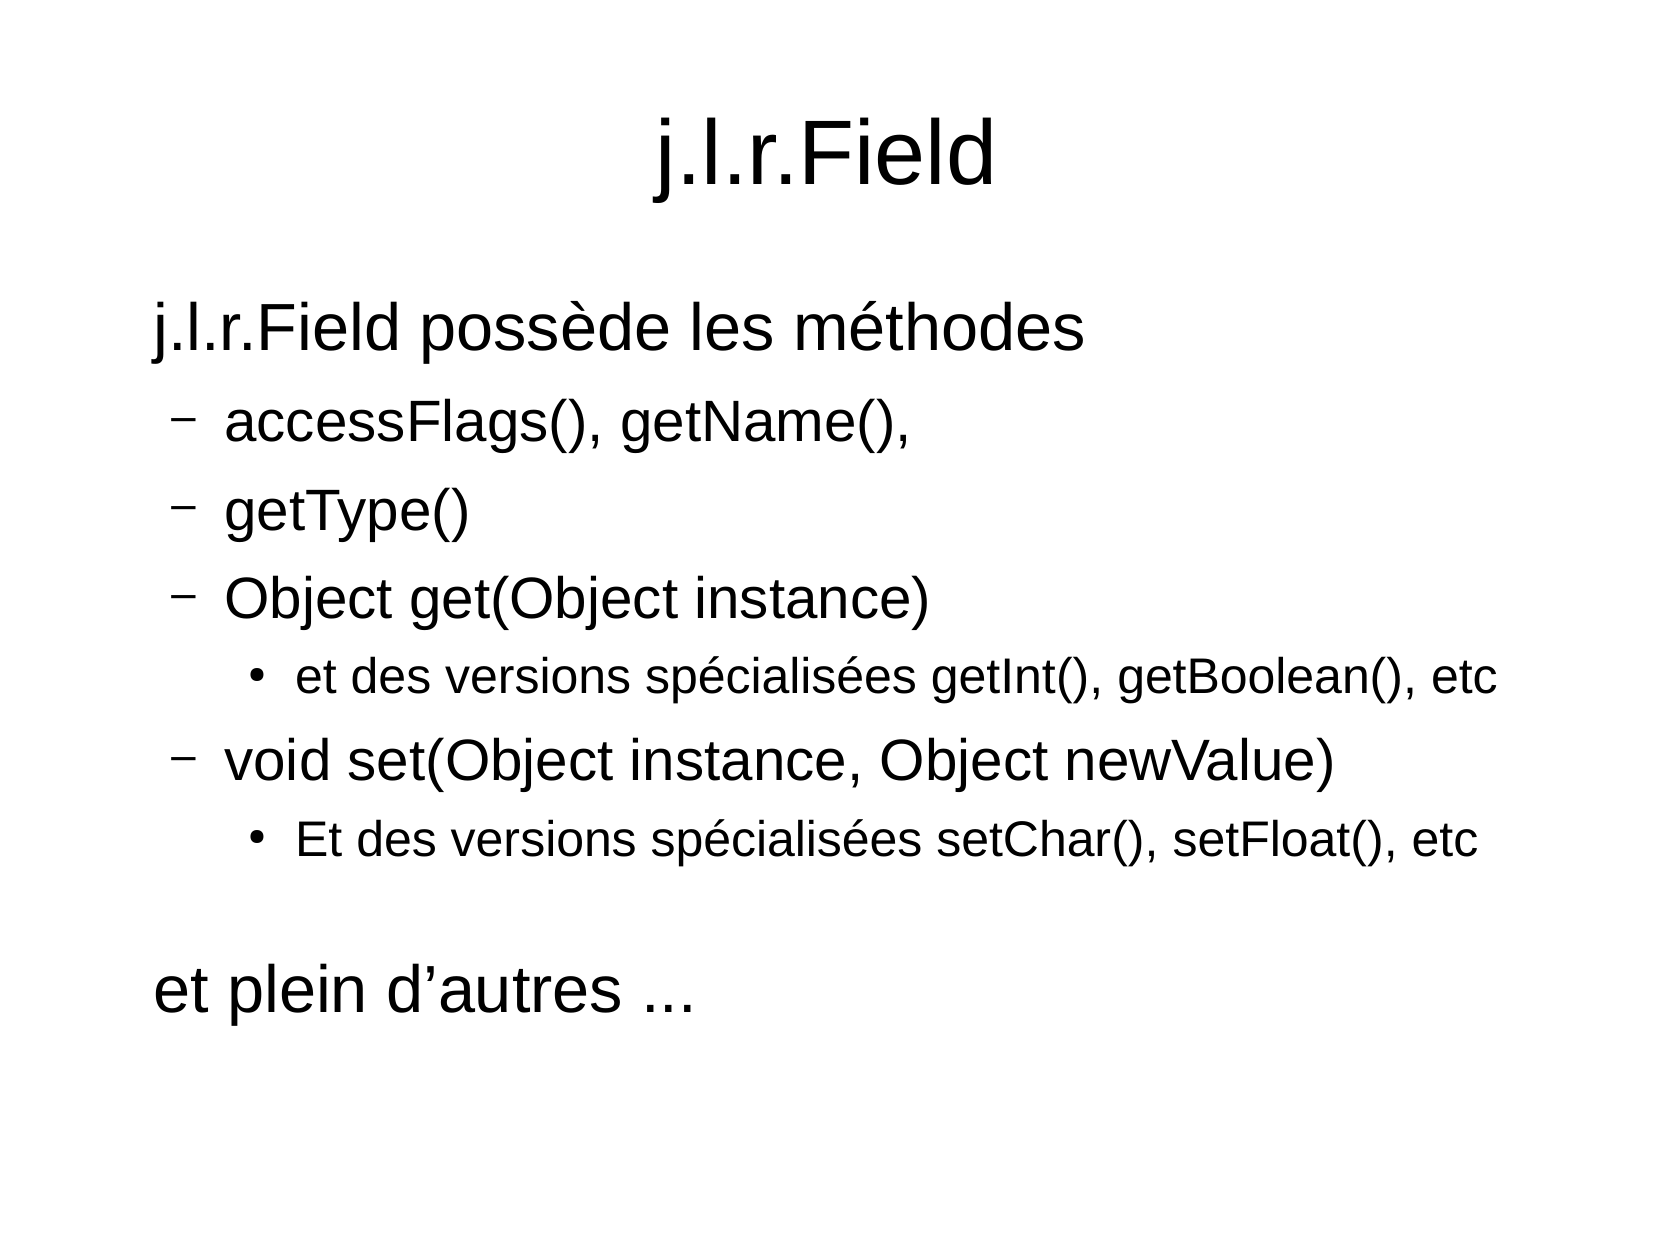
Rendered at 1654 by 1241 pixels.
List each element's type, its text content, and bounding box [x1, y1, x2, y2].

title j.l.r.Field [82, 49, 1571, 257]
list j.l.r.Field possède les méthodes accessFlags(), getName(), getType() Object get(Object instance) et des versions spécialisées getInt(), getBoolean(), etc void set(Object instance, Object newValue) Et des versions spécialisées setChar(), setFloat(), etc et plein d’autres ... [82, 290, 1571, 1156]
